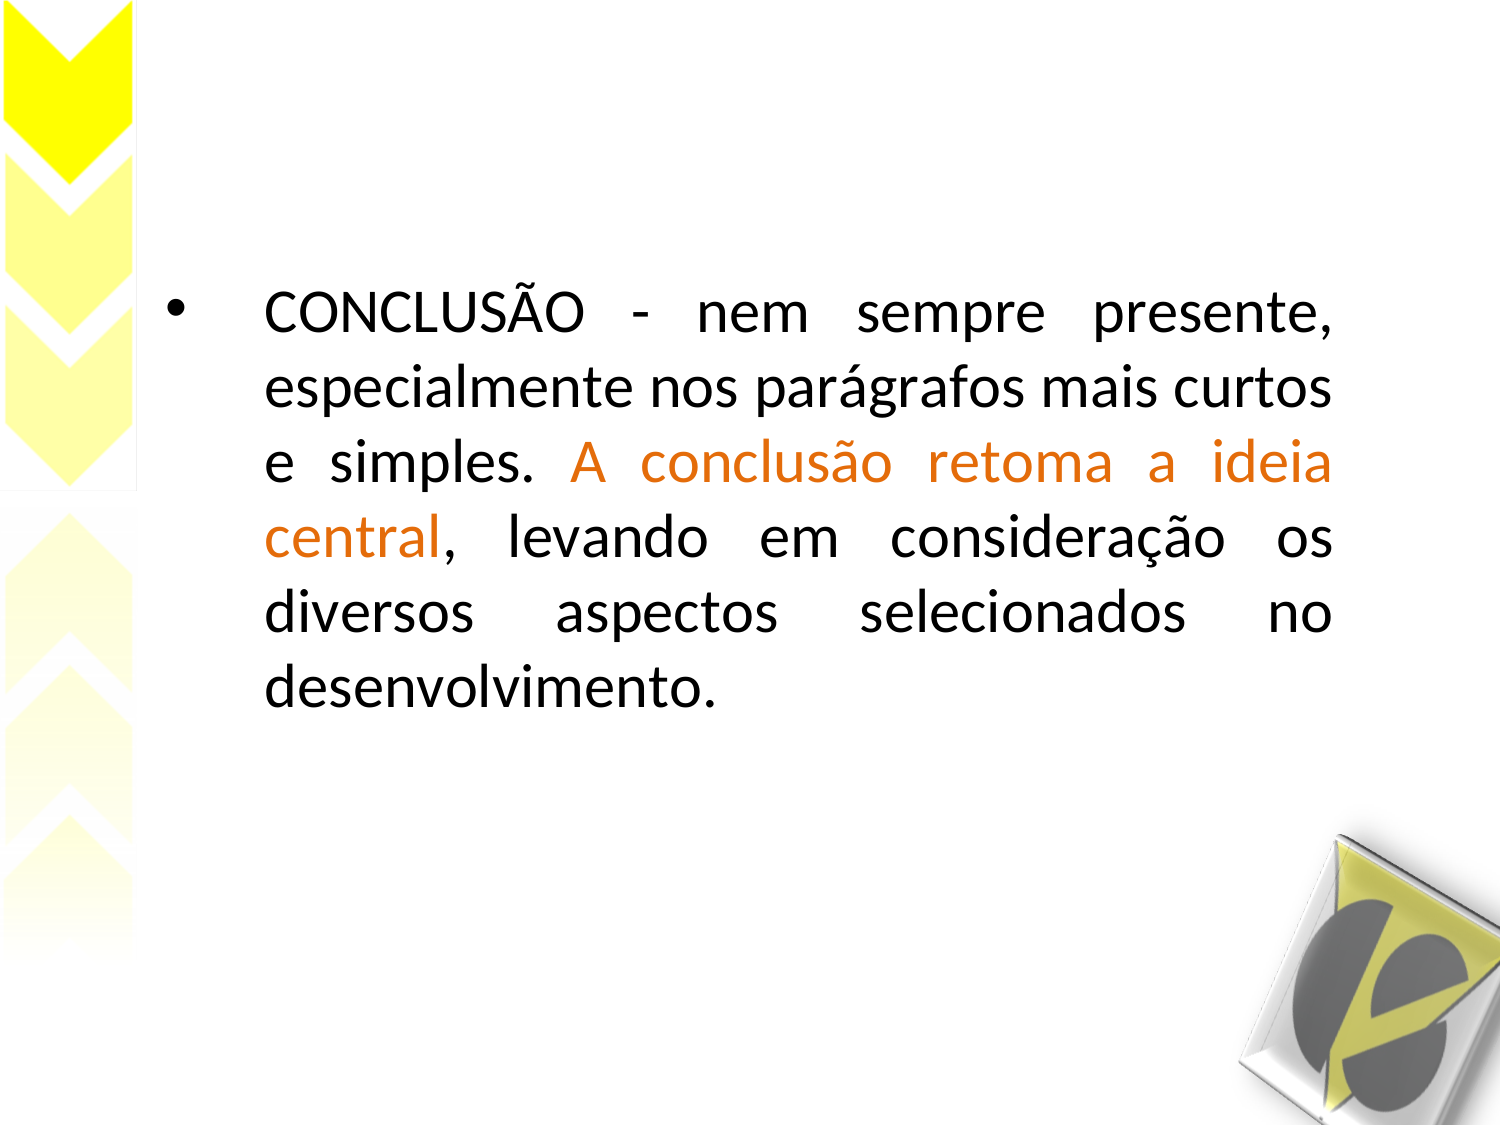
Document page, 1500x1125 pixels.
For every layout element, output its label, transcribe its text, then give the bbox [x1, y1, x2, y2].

picture [0, 0, 140, 1003]
picture [1194, 786, 1500, 1125]
list CONCLUSÃO - nem sempre presente, especialmente nos parágrafos mais curtos e simples. A conclusão retoma a ideia central, levando em consideração os diversos aspectos selecionados no desenvolvimento. [150, 262, 1351, 1006]
